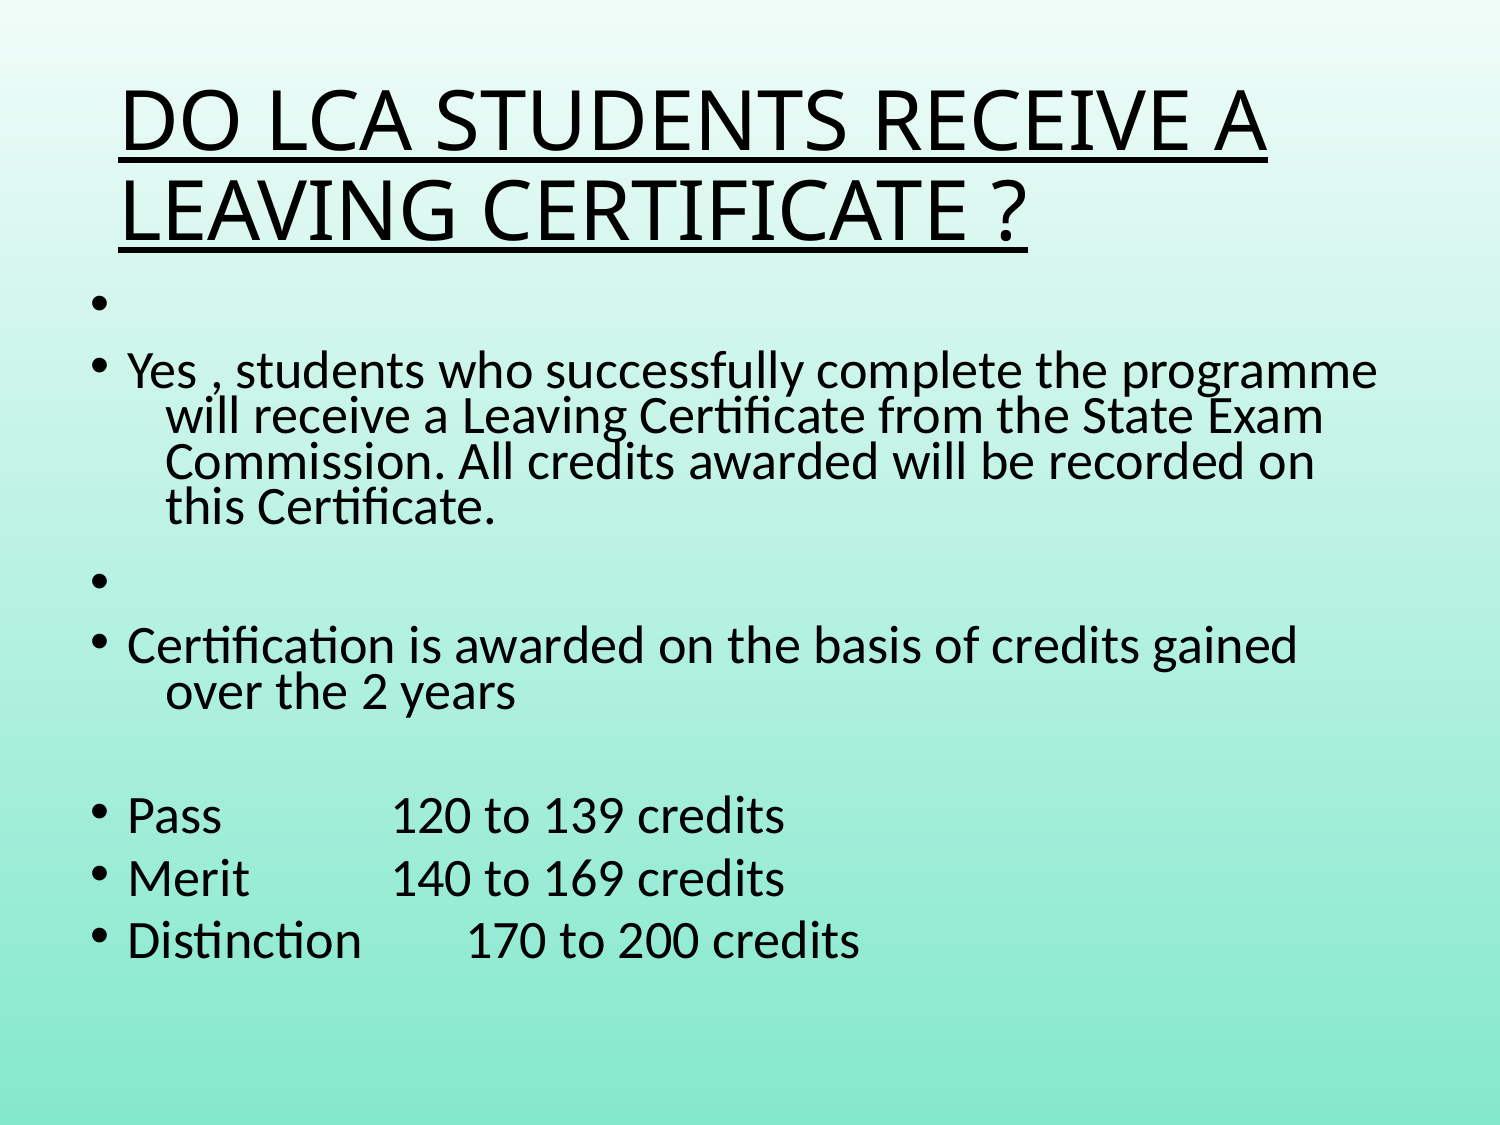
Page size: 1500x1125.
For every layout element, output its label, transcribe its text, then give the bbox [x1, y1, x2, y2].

list Yes , students who successfully complete the programme will receive a Leaving Certificate from the State Exam Commission. All credits awarded will be recorded on this Certificate. Certification is awarded on the basis of credits gained over the 2 years Pass 120 to 139 credits Merit 140 to 169 credits Distinction 170 to 200 credits [75, 262, 1426, 1005]
title DO LCA STUDENTS RECEIVE A LEAVING CERTIFICATE ? [103, 59, 1397, 262]
